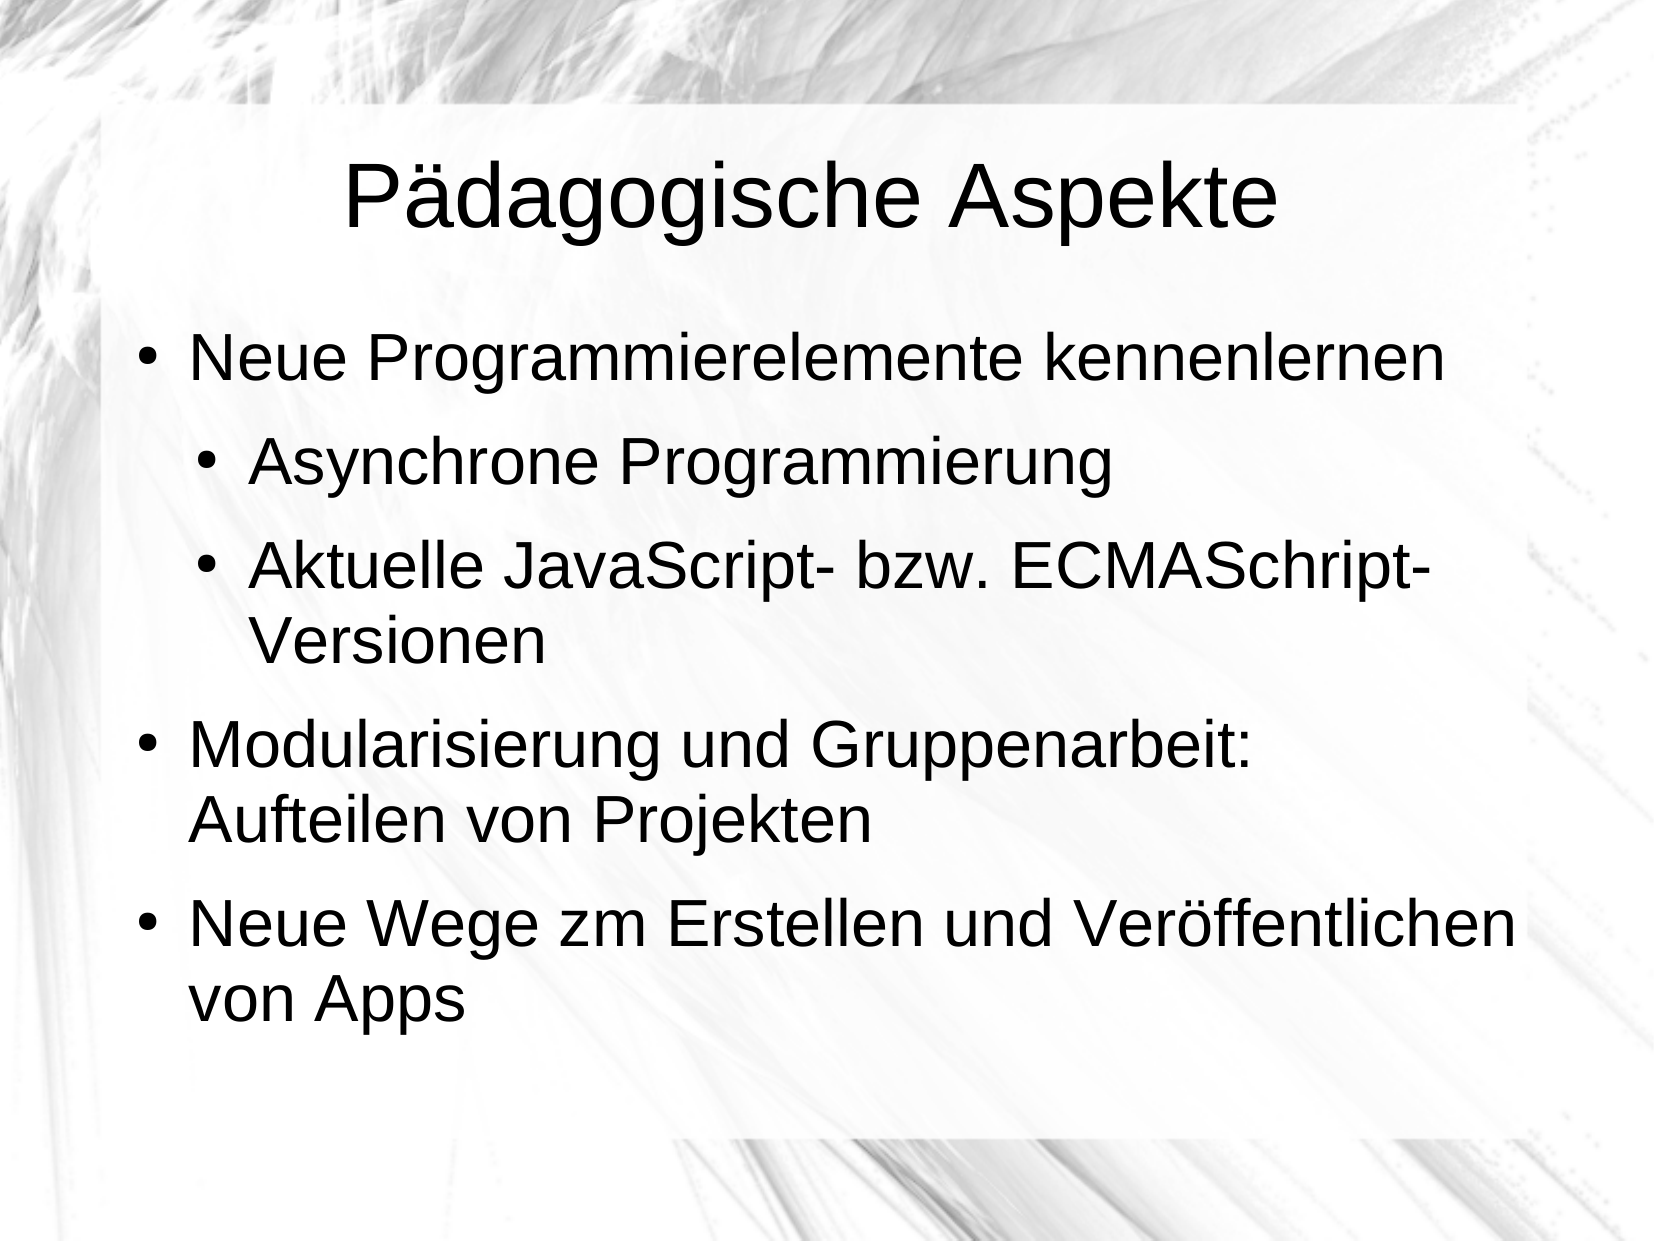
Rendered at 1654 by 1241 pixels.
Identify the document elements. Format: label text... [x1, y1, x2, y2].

picture [0, 0, 1654, 1241]
list Neue Programmierelemente kennenlernen Asynchrone Programmierung Aktuelle JavaScript- bzw. ECMASchript-Versionen Modularisierung und Gruppenarbeit: Aufteilen von Projekten Neue Wege zm Erstellen und Veröffentlichen von Apps [118, 319, 1571, 1111]
title Pädagogische Aspekte [118, 112, 1506, 281]
